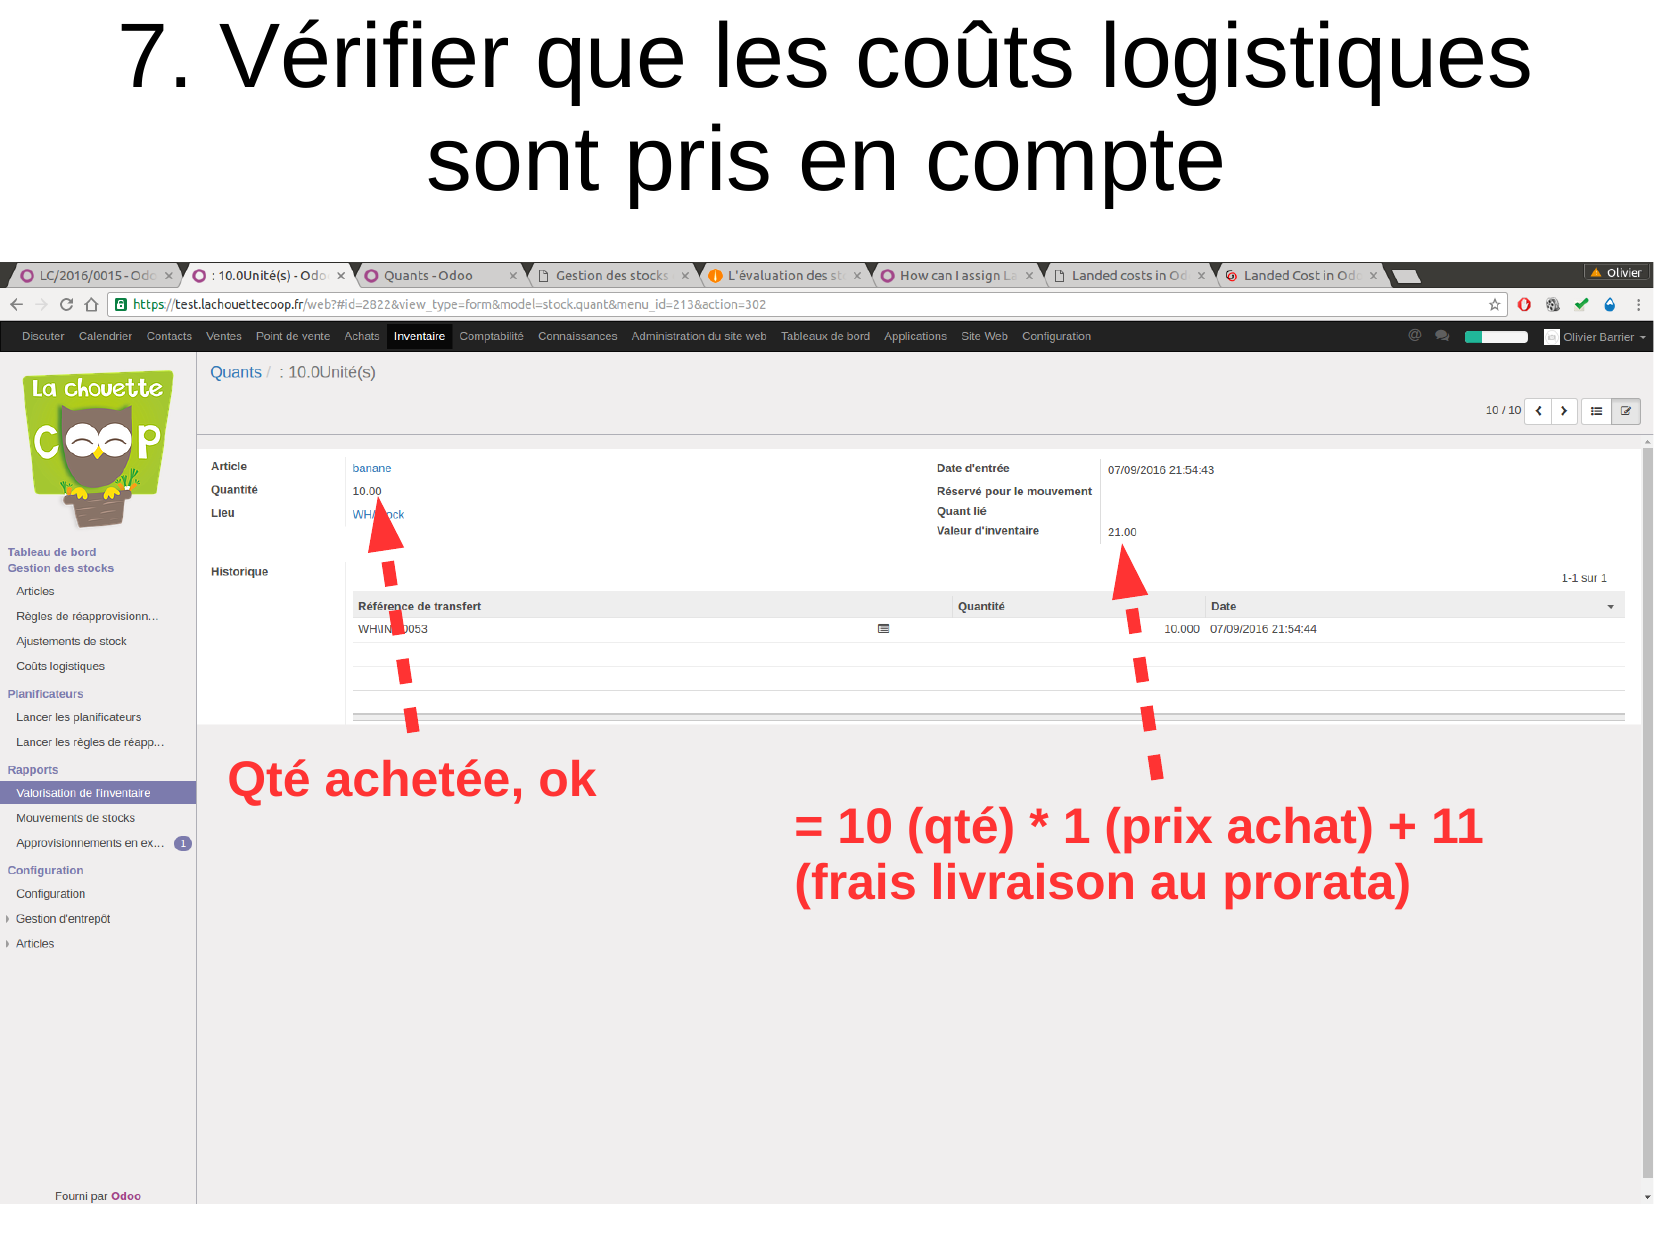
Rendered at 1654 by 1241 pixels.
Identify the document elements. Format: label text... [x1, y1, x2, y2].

text_box Qté achetée, ok [212, 744, 721, 815]
picture [0, 262, 1654, 1204]
title 7. Vérifier que les coûts logistiques sont pris en compte [82, 4, 1571, 210]
text_box = 10 (qté) * 1 (prix achat) + 11 (frais livraison au prorata) [779, 791, 1583, 1030]
